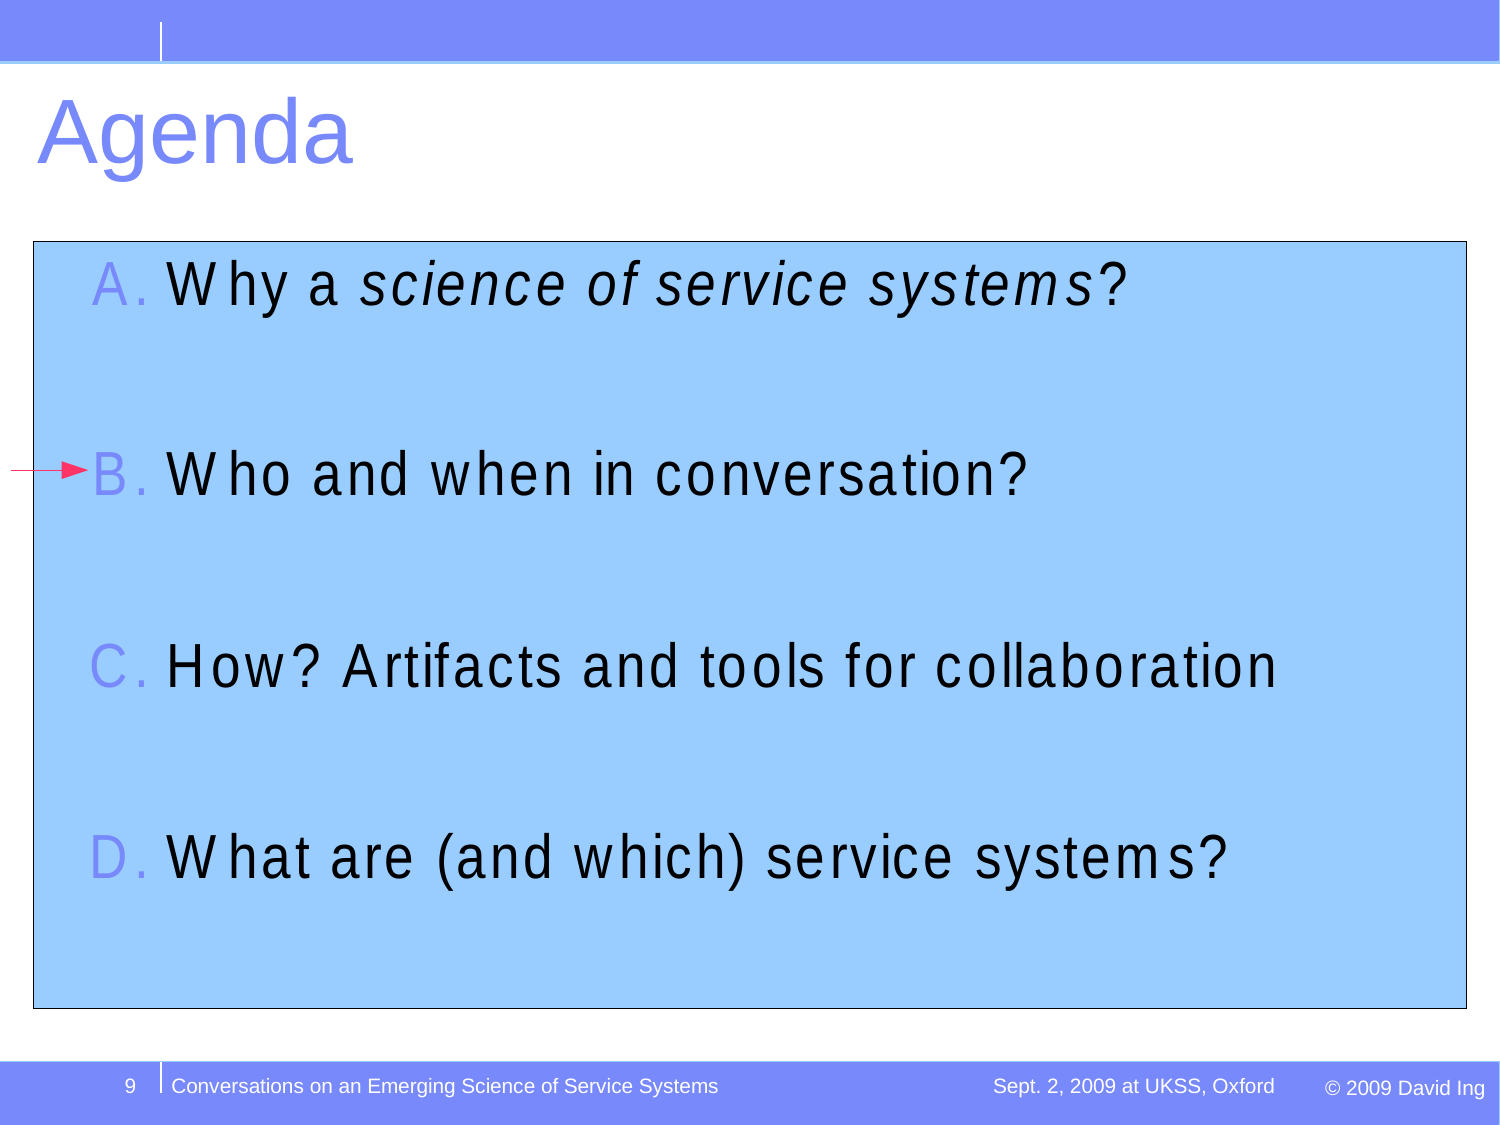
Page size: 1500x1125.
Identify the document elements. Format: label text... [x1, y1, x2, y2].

chart [33, 241, 1467, 1009]
title Agenda [37, 89, 1463, 205]
